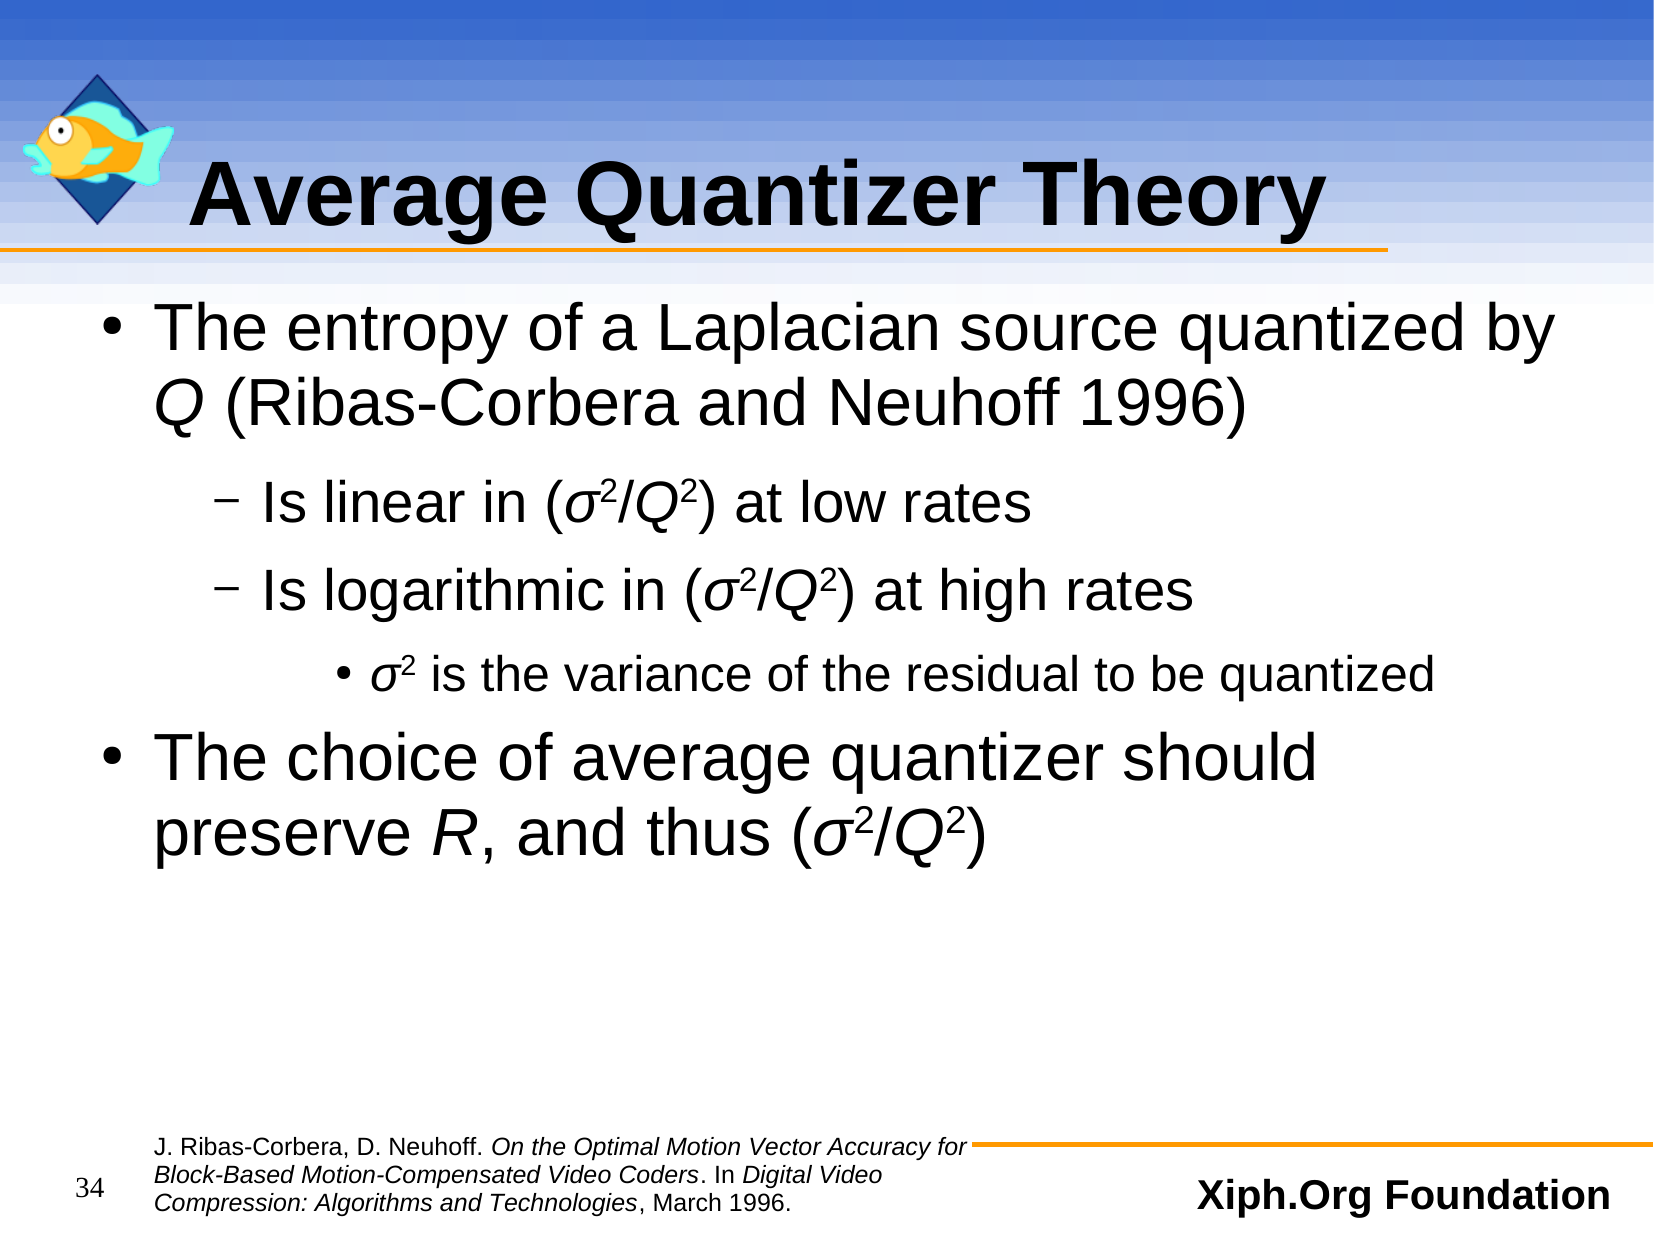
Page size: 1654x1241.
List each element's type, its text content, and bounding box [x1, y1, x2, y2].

list J. Ribas-Corbera, D. Neuhoff. On the Optimal Motion Vector Accuracy for Block-Based Motion-Compensated Video Coders. In Digital Video Compression: Algorithms and Technologies, March 1996. [82, 1132, 976, 1217]
picture [0, 0, 1654, 1241]
list The entropy of a Laplacian source quantized by Q (Ribas-Corbera and Neuhoff 1996) Is linear in (σ2/Q2) at low rates Is logarithmic in (σ2/Q2) at high rates σ2 is the variance of the residual to be quantized The choice of average quantizer should preserve R, and thus (σ2/Q2) [82, 290, 1571, 1010]
title Average Quantizer Theory [187, 37, 1571, 245]
